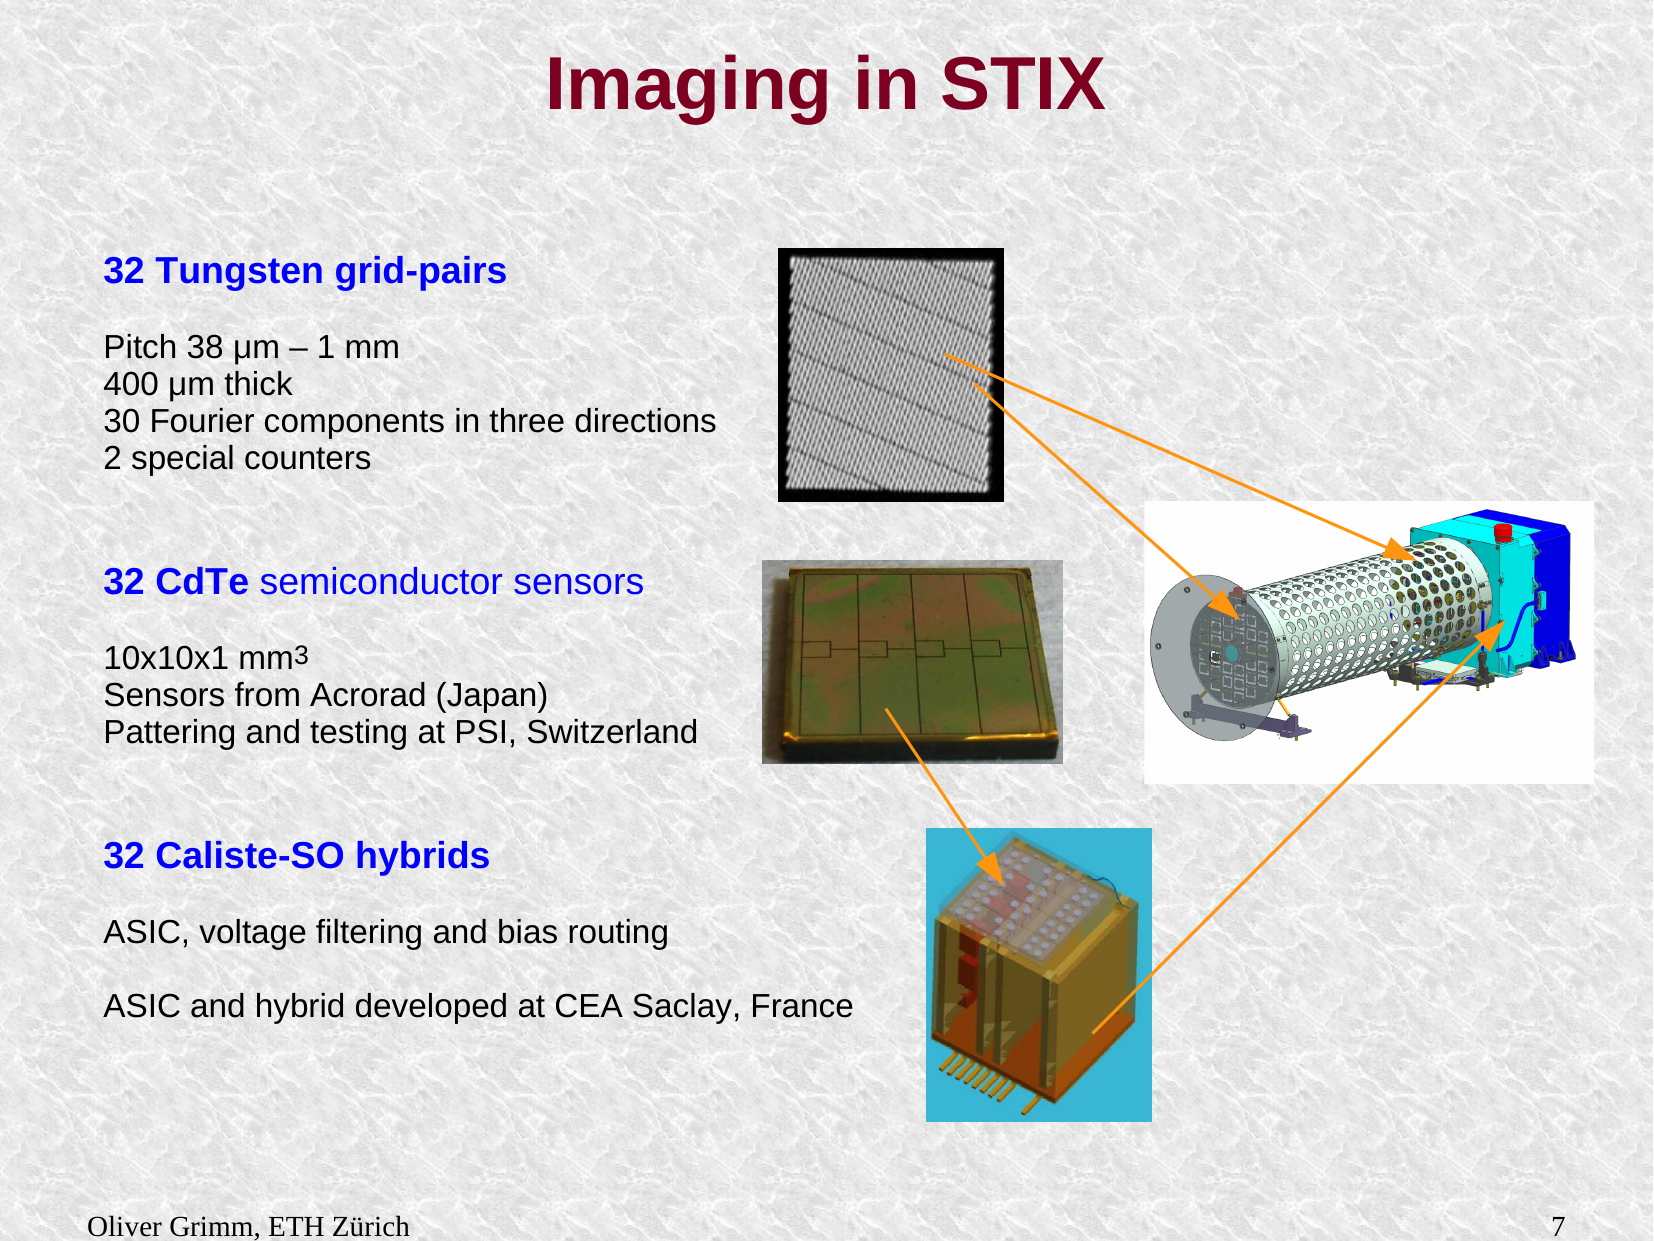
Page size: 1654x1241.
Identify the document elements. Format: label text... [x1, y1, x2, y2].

picture [0, 0, 1654, 1241]
title Imaging in STIX [0, 27, 1653, 141]
text_box 32 Tungsten grid-pairs Pitch 38 μm – 1 mm 400 μm thick 30 Fourier components in three directions 2 special counters 32 CdTe semiconductor sensors 10x10x1 mm3 Sensors from Acrorad (Japan) Pattering and testing at PSI, Switzerland 32 Caliste-SO hybrids ASIC, voltage filtering and bias routing ASIC and hybrid developed at CEA Saclay, France [88, 242, 869, 1033]
